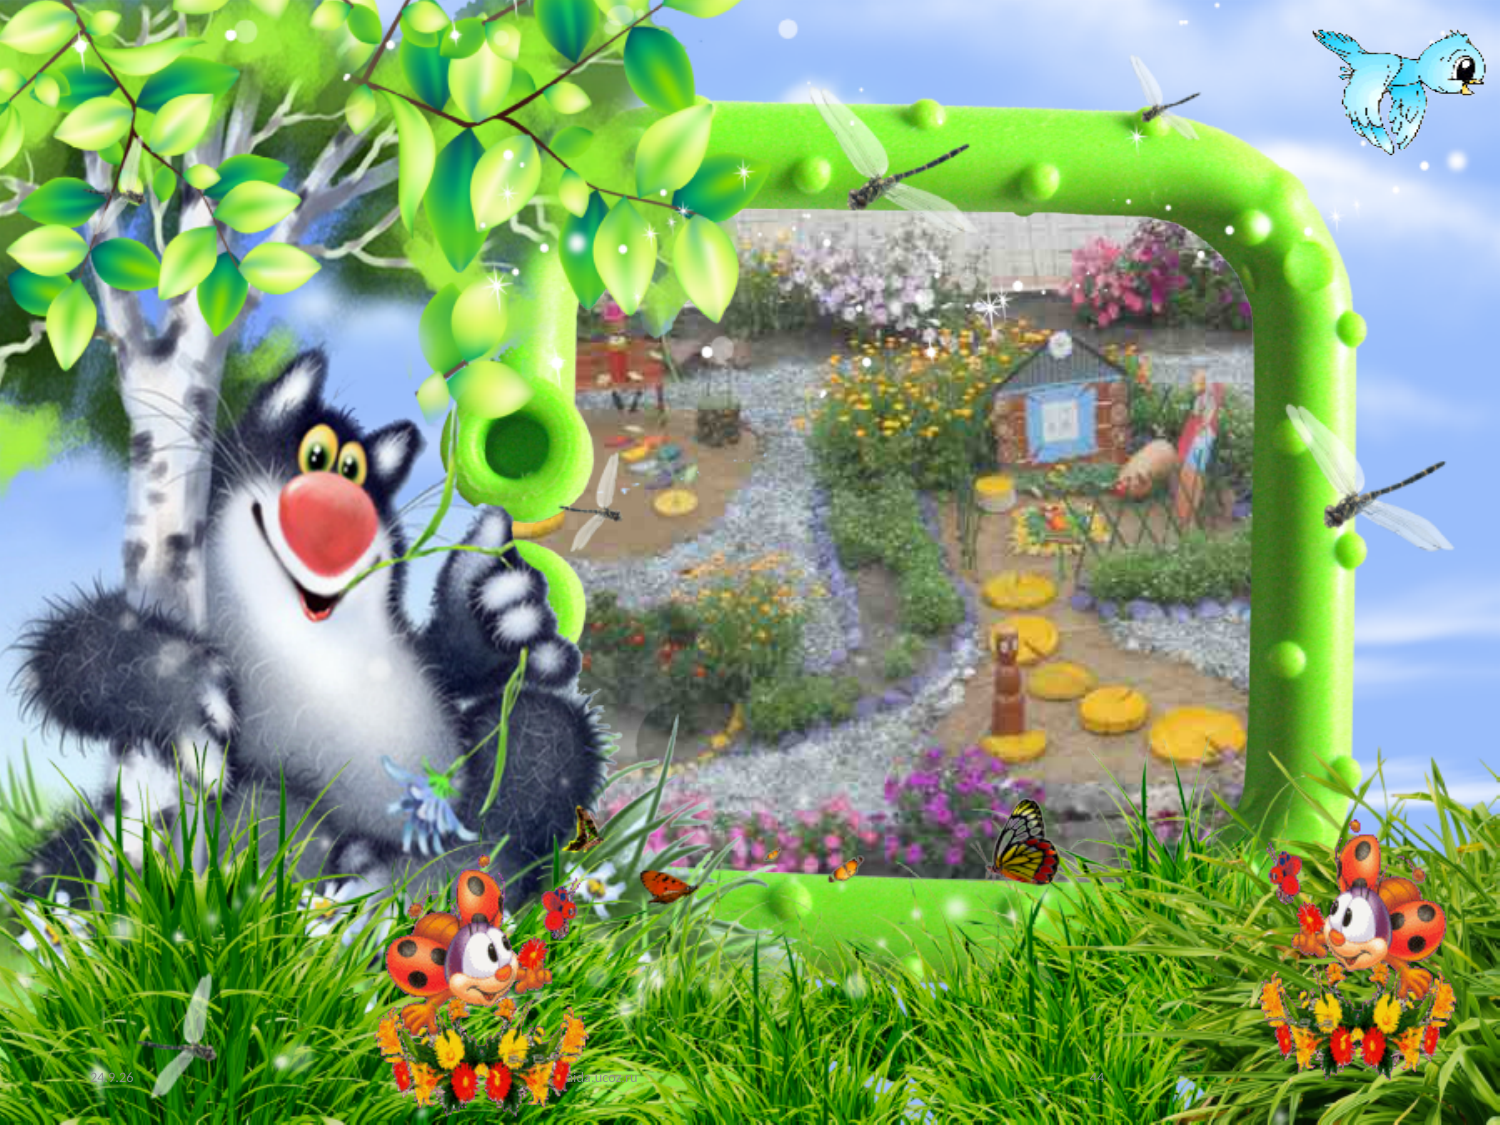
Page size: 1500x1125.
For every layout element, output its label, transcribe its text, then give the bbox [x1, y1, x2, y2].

slide_number 21.8.15 [75, 1042, 351, 1103]
slide_number <номер> [1074, 1042, 1425, 1103]
footer http://aida.ucoz.ru [621, 1042, 988, 1103]
picture [0, 0, 1500, 1125]
